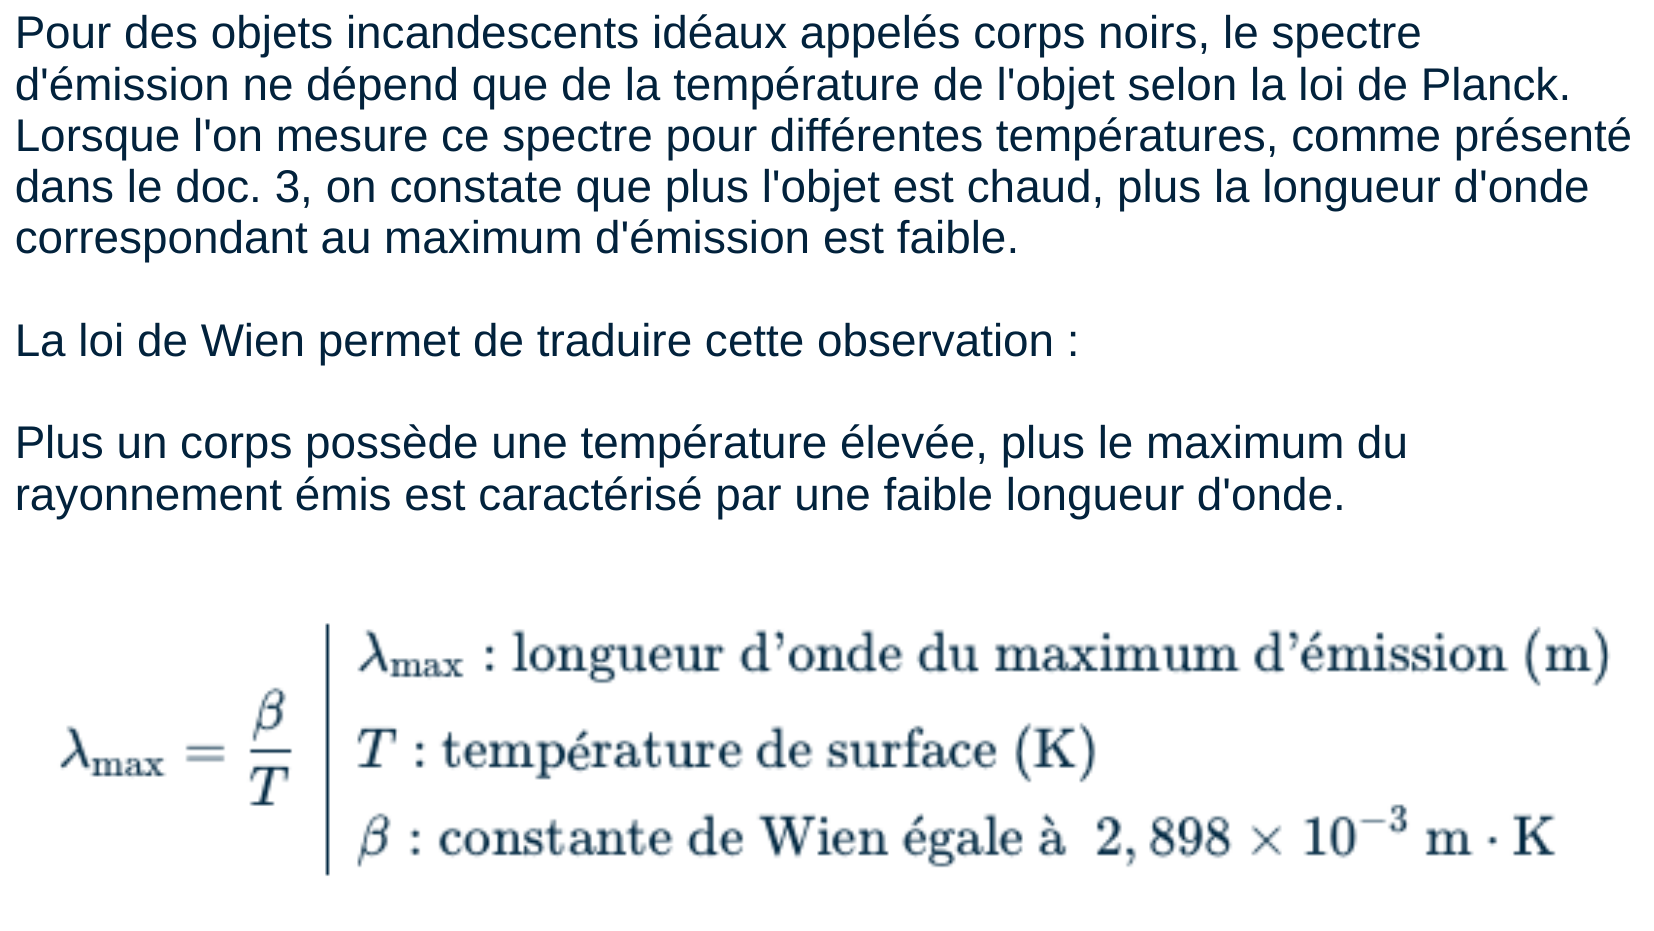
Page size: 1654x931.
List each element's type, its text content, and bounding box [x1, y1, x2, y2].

text_box Pour des objets incandescents idéaux appelés corps noirs, le spectre d'émission ne dépend que de la température de l'objet selon la loi de Planck. Lorsque l'on mesure ce spectre pour différentes températures, comme présenté dans le doc. 3, on constate que plus l'objet est chaud, plus la longueur d'onde correspondant au maximum d'émission est faible. La loi de Wien permet de traduire cette observation : Plus un corps possède une température élevée, plus le maximum du rayonnement émis est caractérisé par une faible longueur d'onde. [0, 0, 1654, 528]
picture [33, 590, 1640, 914]
